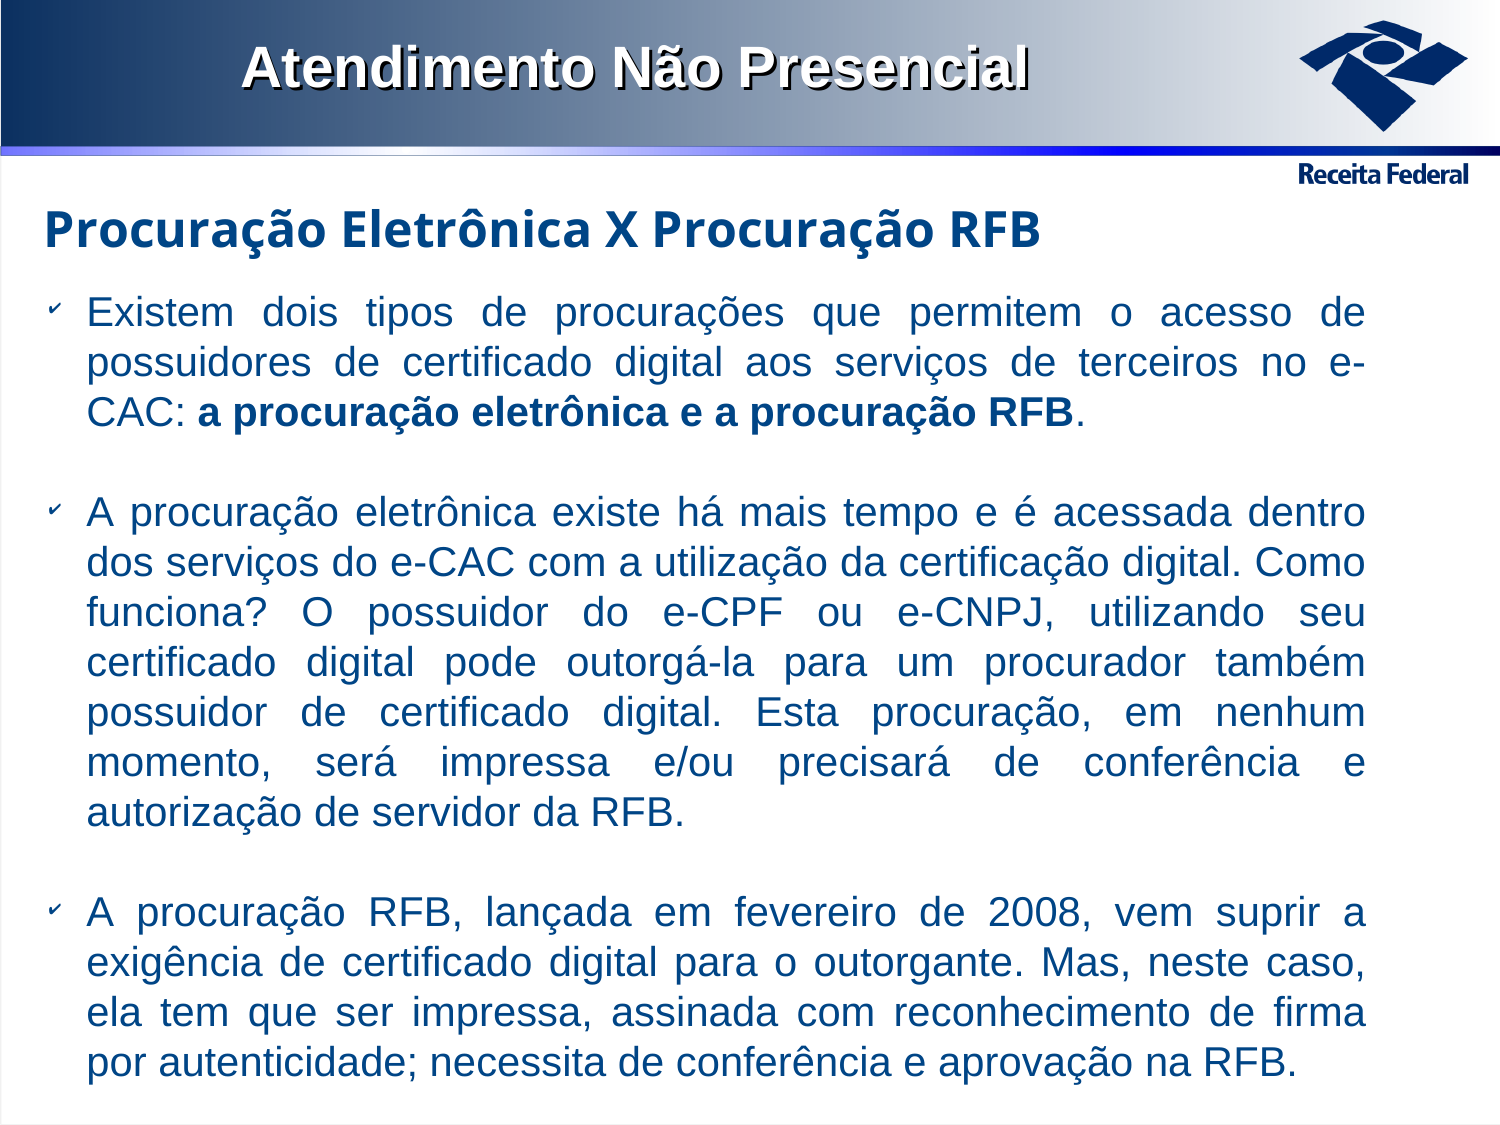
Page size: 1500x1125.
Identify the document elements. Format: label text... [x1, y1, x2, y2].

text_box Procuração Eletrônica X Procuração RFB [29, 190, 1058, 266]
text_box Existem dois tipos de procurações que permitem o acesso de possuidores de certificado digital aos serviços de terceiros no e-CAC: a procuração eletrônica e a procuração RFB. A procuração eletrônica existe há mais tempo e é acessada dentro dos serviços do e-CAC com a utilização da certificação digital. Como funciona? O possuidor do e-CPF ou e-CNPJ, utilizando seu certificado digital pode outorgá-la para um procurador também possuidor de certificado digital. Esta procuração, em nenhum momento, será impressa e/ou precisará de conferência e autorização de servidor da RFB. A procuração RFB, lançada em fevereiro de 2008, vem suprir a exigência de certificado digital para o outorgante. Mas, neste caso, ela tem que ser impressa, assinada com reconhecimento de firma por autenticidade; necessita de conferência e aprovação na RFB. [0, 277, 1382, 1093]
title Atendimento Não Presencial [0, 0, 1329, 158]
list [9, 262, 1497, 1034]
picture [0, 0, 1500, 1125]
